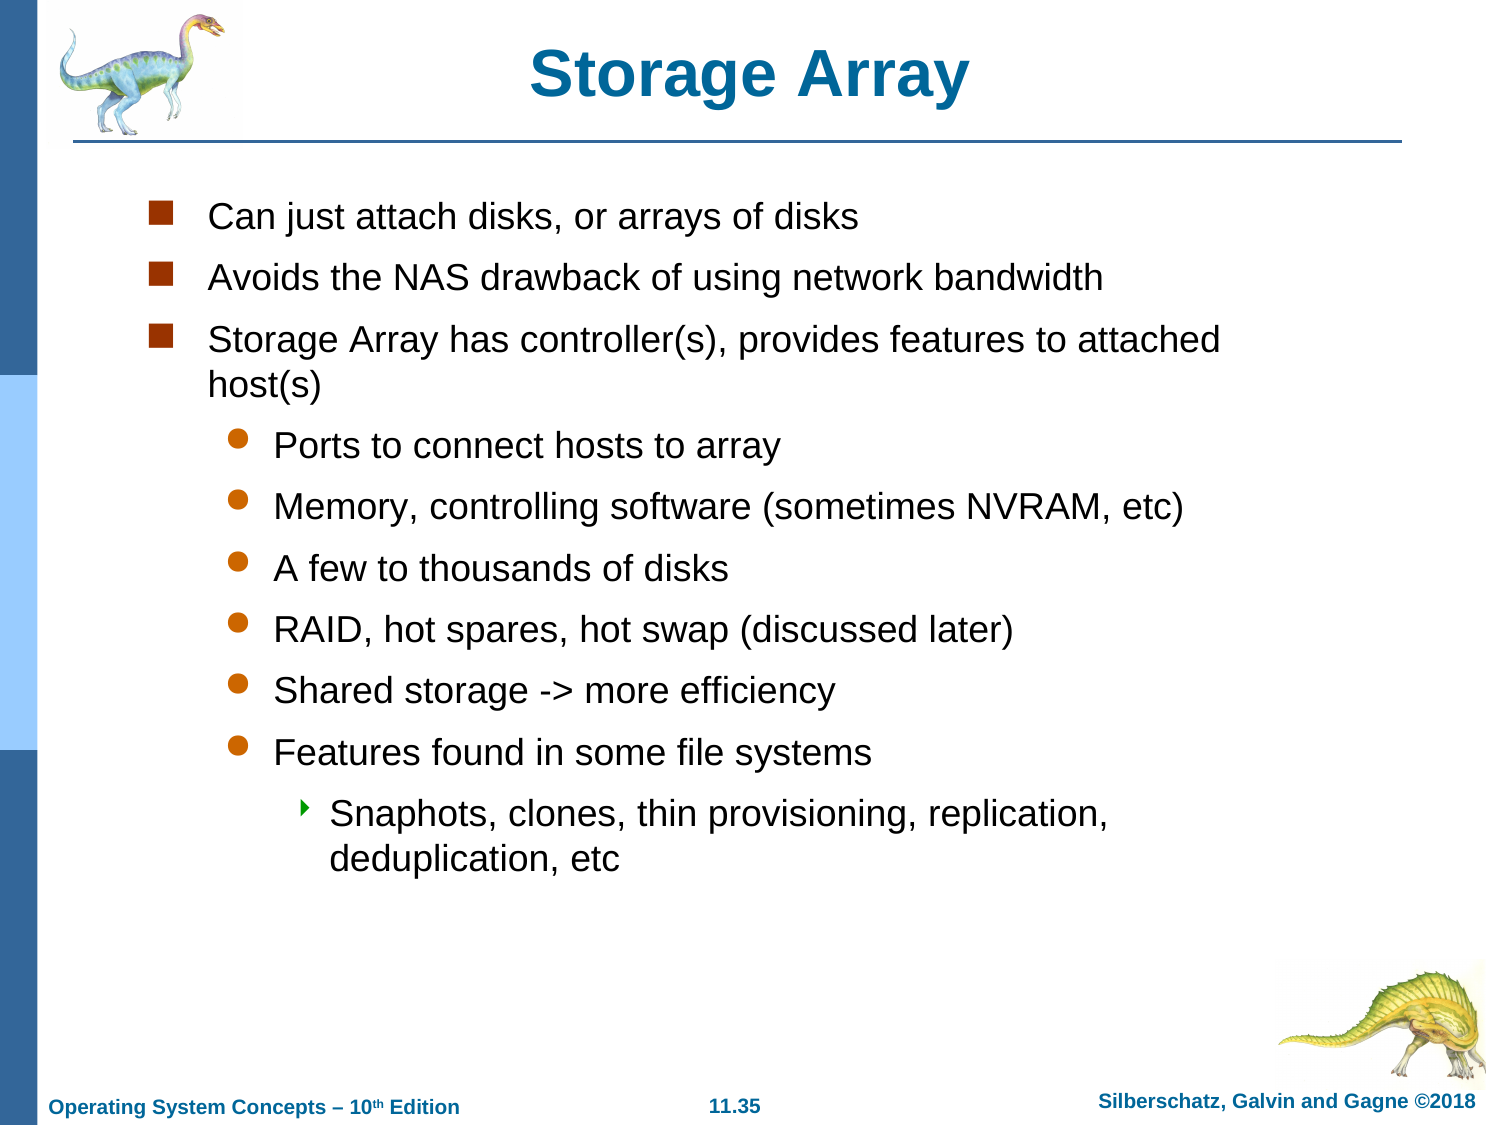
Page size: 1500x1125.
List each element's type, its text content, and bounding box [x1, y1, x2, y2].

list Can just attach disks, or arrays of disks Avoids the NAS drawback of using network bandwidth Storage Array has controller(s), provides features to attached host(s) Ports to connect hosts to array Memory, controlling software (sometimes NVRAM, etc) A few to thousands of disks RAID, hot spares, hot swap (discussed later) Shared storage -> more efficiency Features found in some file systems Snaphots, clones, thin provisioning, replication, deduplication, etc [136, 184, 1310, 928]
picture [1275, 959, 1486, 1090]
picture [46, 0, 243, 149]
title Storage Array [75, 23, 1426, 118]
picture [1415, 1093, 1423, 1098]
